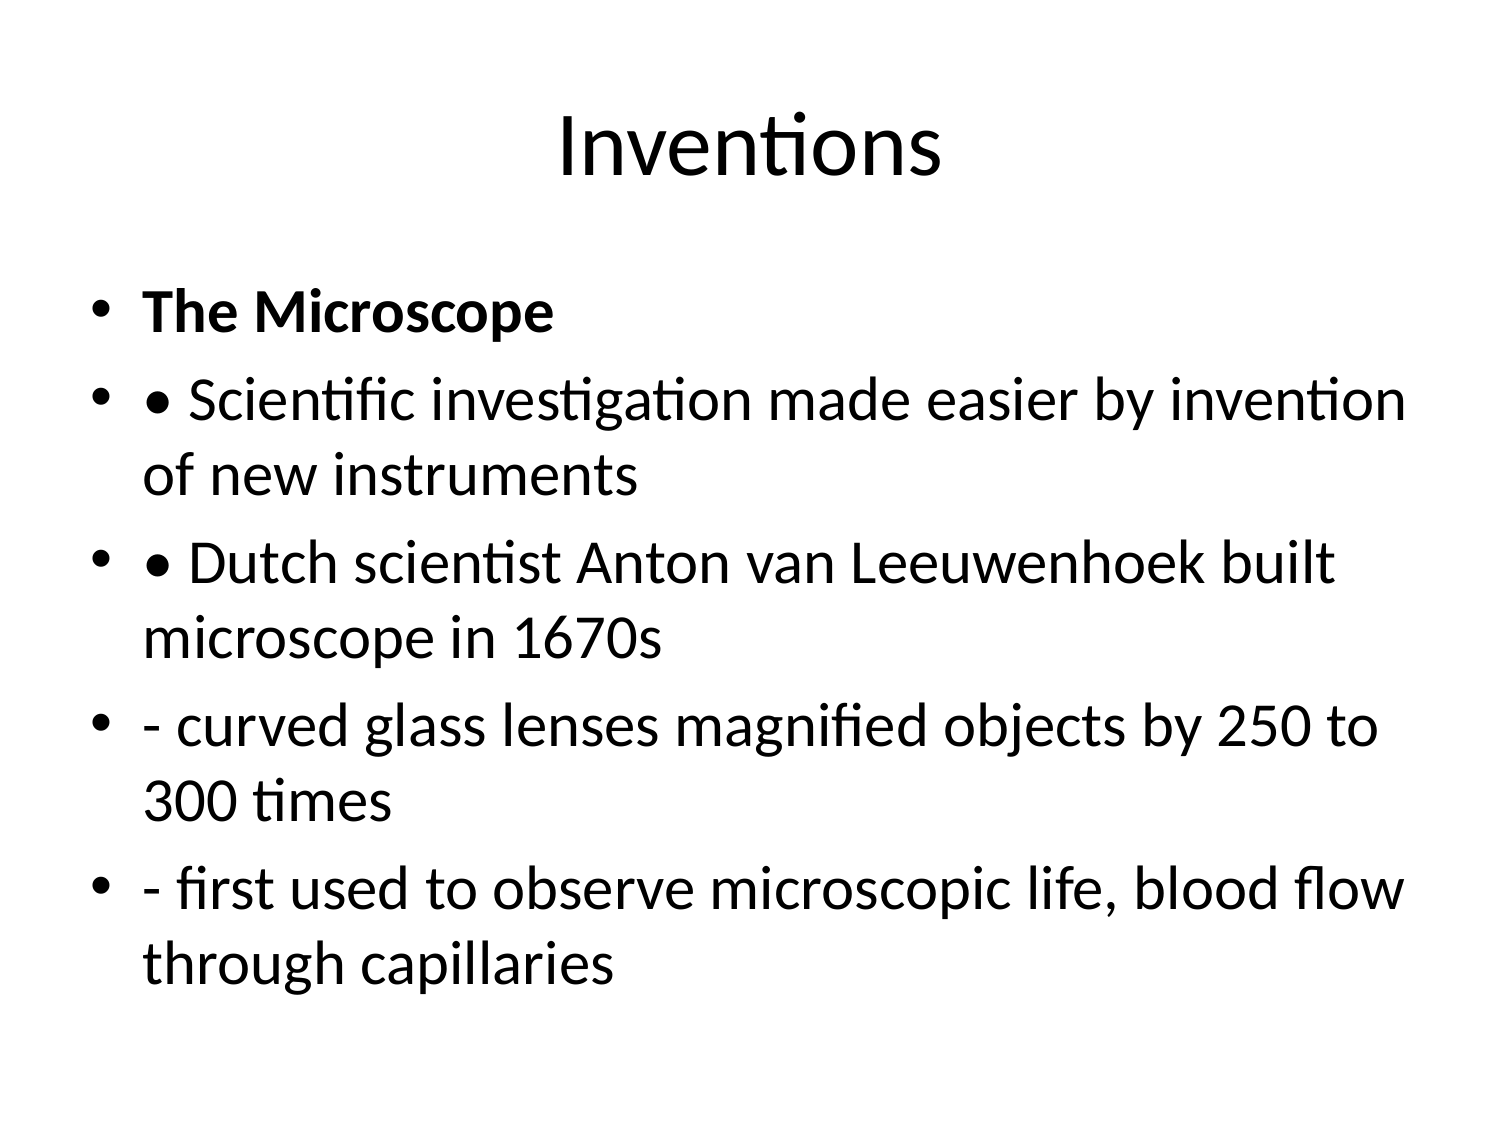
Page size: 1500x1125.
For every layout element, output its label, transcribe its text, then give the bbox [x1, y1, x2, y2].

list The Microscope • Scientific investigation made easier by invention of new instruments • Dutch scientist Anton van Leeuwenhoek built microscope in 1670s - curved glass lenses magnified objects by 250 to 300 times - first used to observe microscopic life, blood flow through capillaries [75, 262, 1425, 1005]
title Inventions [75, 45, 1425, 233]
